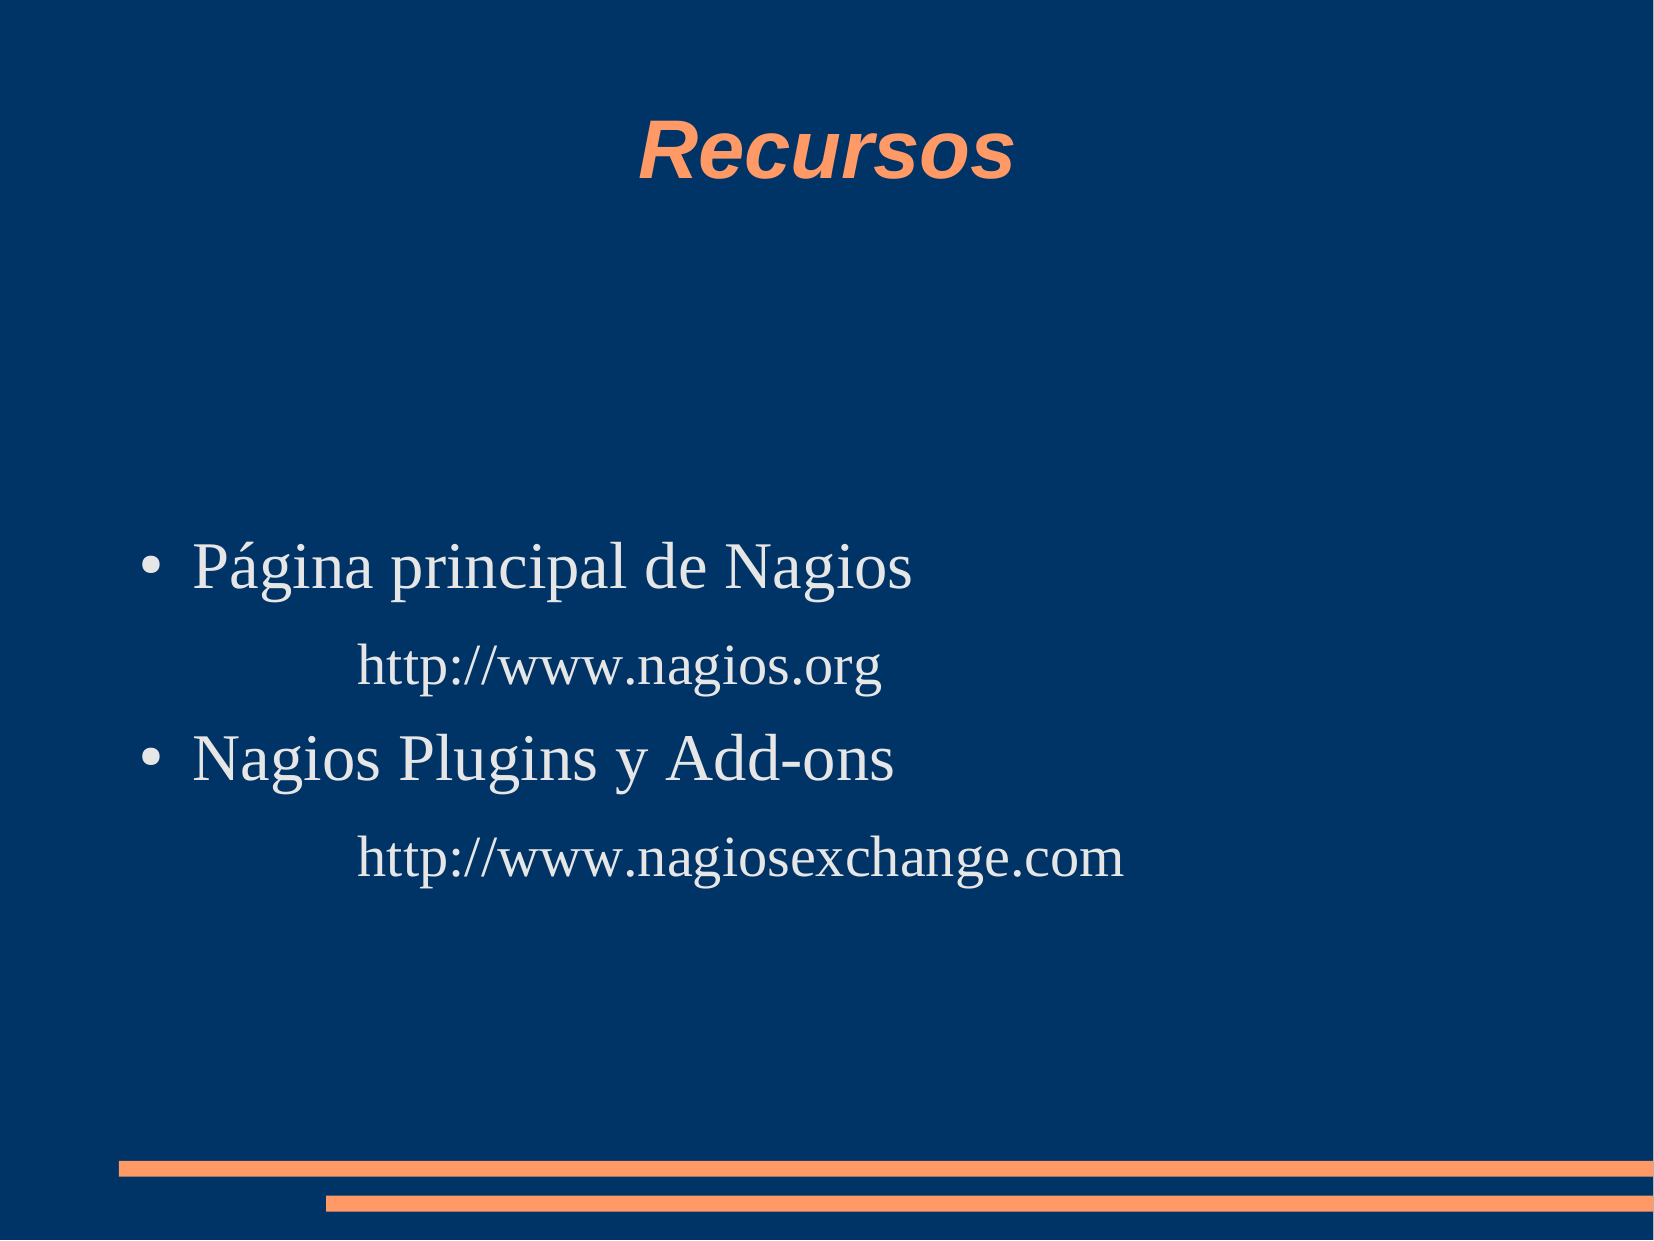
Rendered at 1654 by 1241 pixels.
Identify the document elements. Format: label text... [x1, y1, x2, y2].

list Página principal de Nagios http://www.nagios.org Nagios Plugins y Add-ons http://www.nagiosexchange.com [121, 322, 1561, 1141]
title Recursos [121, 46, 1534, 254]
